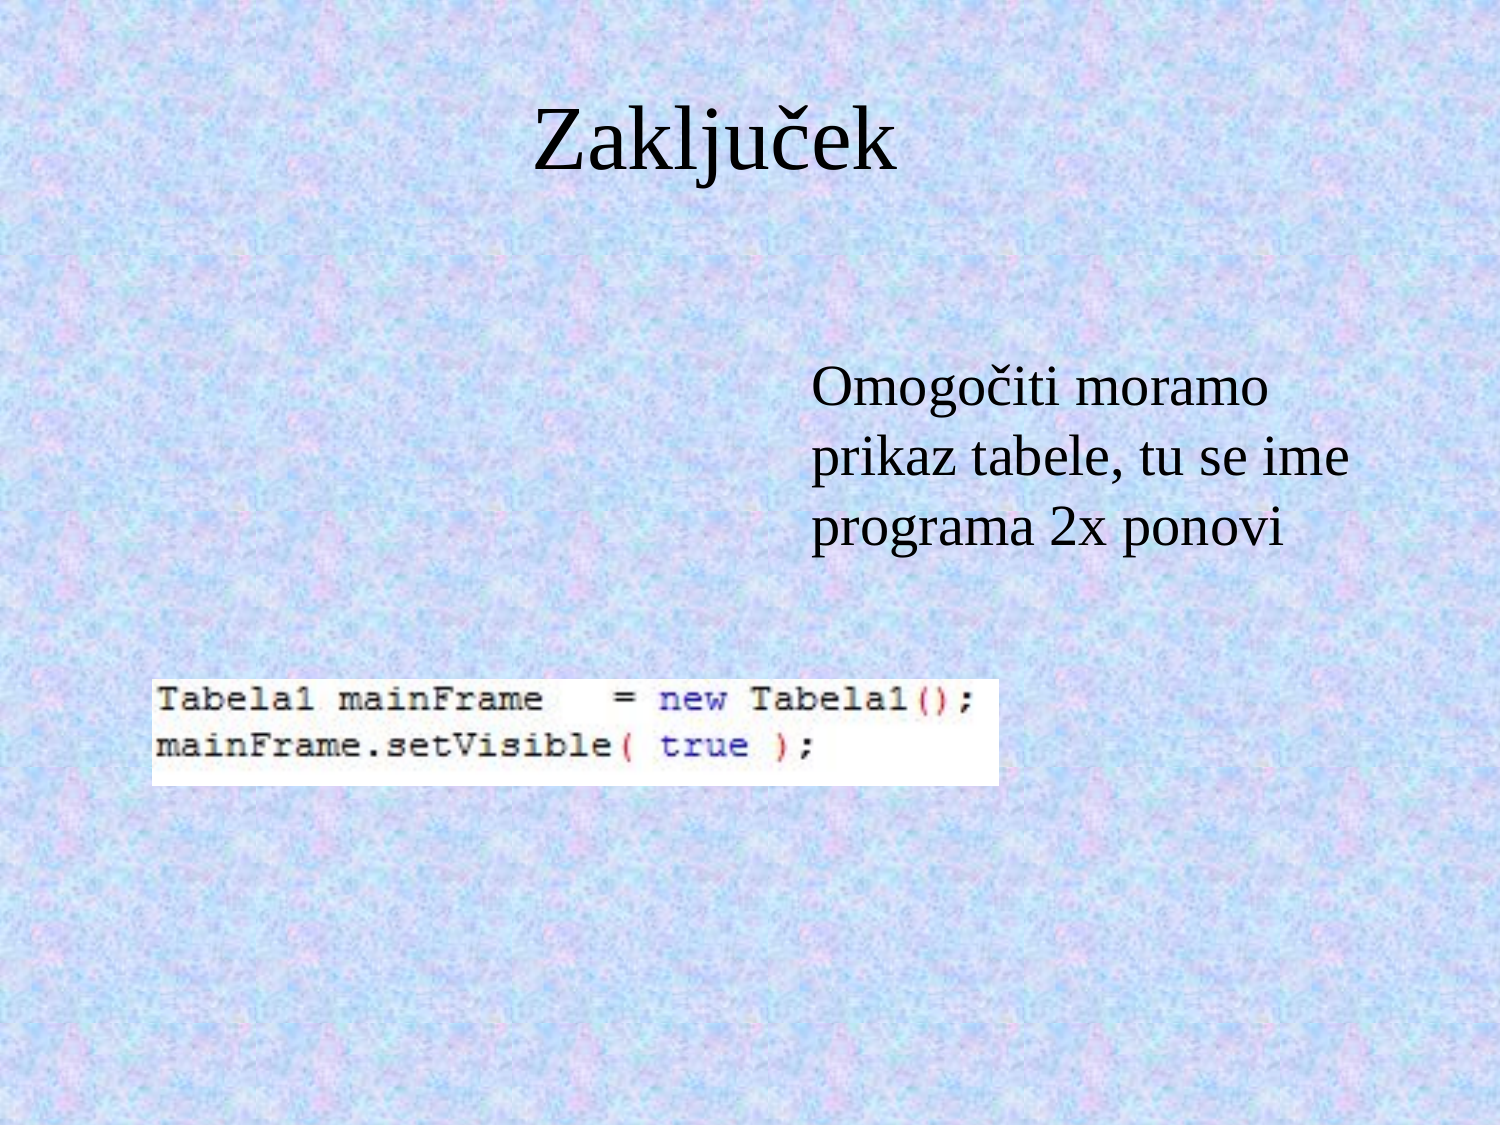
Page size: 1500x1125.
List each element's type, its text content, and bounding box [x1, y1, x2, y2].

text_box Zaključek [140, 70, 1289, 196]
picture [0, 0, 1500, 1125]
text_box Omogočiti moramo prikaz tabele, tu se ime programa 2x ponovi [796, 339, 1407, 565]
